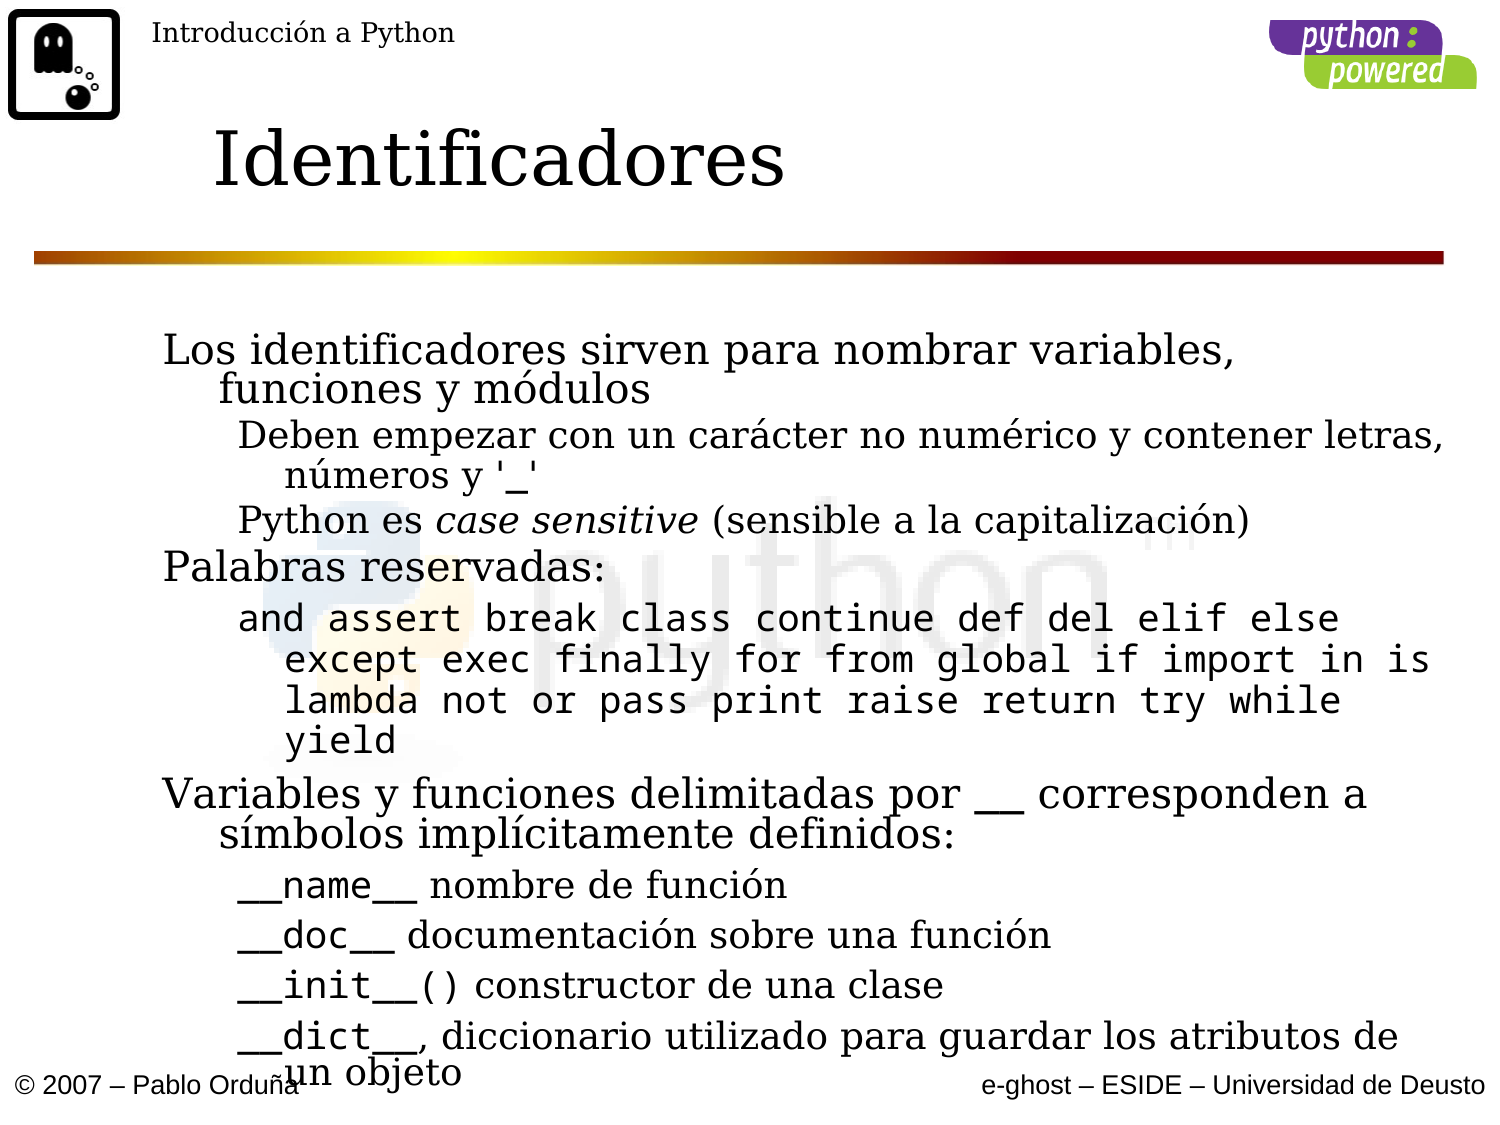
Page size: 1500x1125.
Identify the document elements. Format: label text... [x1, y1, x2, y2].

title Identificadores [198, 0, 1477, 211]
picture [34, 251, 1447, 266]
list Los identificadores sirven para nombrar variables, funciones y módulos Deben empezar con un carácter no numérico y contener letras, números y '_' Python es case sensitive (sensible a la capitalización) Palabras reservadas: and assert break class continue def del elif else except exec finally for from global if import in is lambda not or pass print raise return try while yield Variables y funciones delimitadas por __ corresponden a símbolos implícitamente definidos: __name__ nombre de función __doc__ documentación sobre una función __init__() constructor de una clase __dict__, diccionario utilizado para guardar los atributos de un objeto [147, 326, 1469, 1106]
picture [5, 7, 125, 124]
